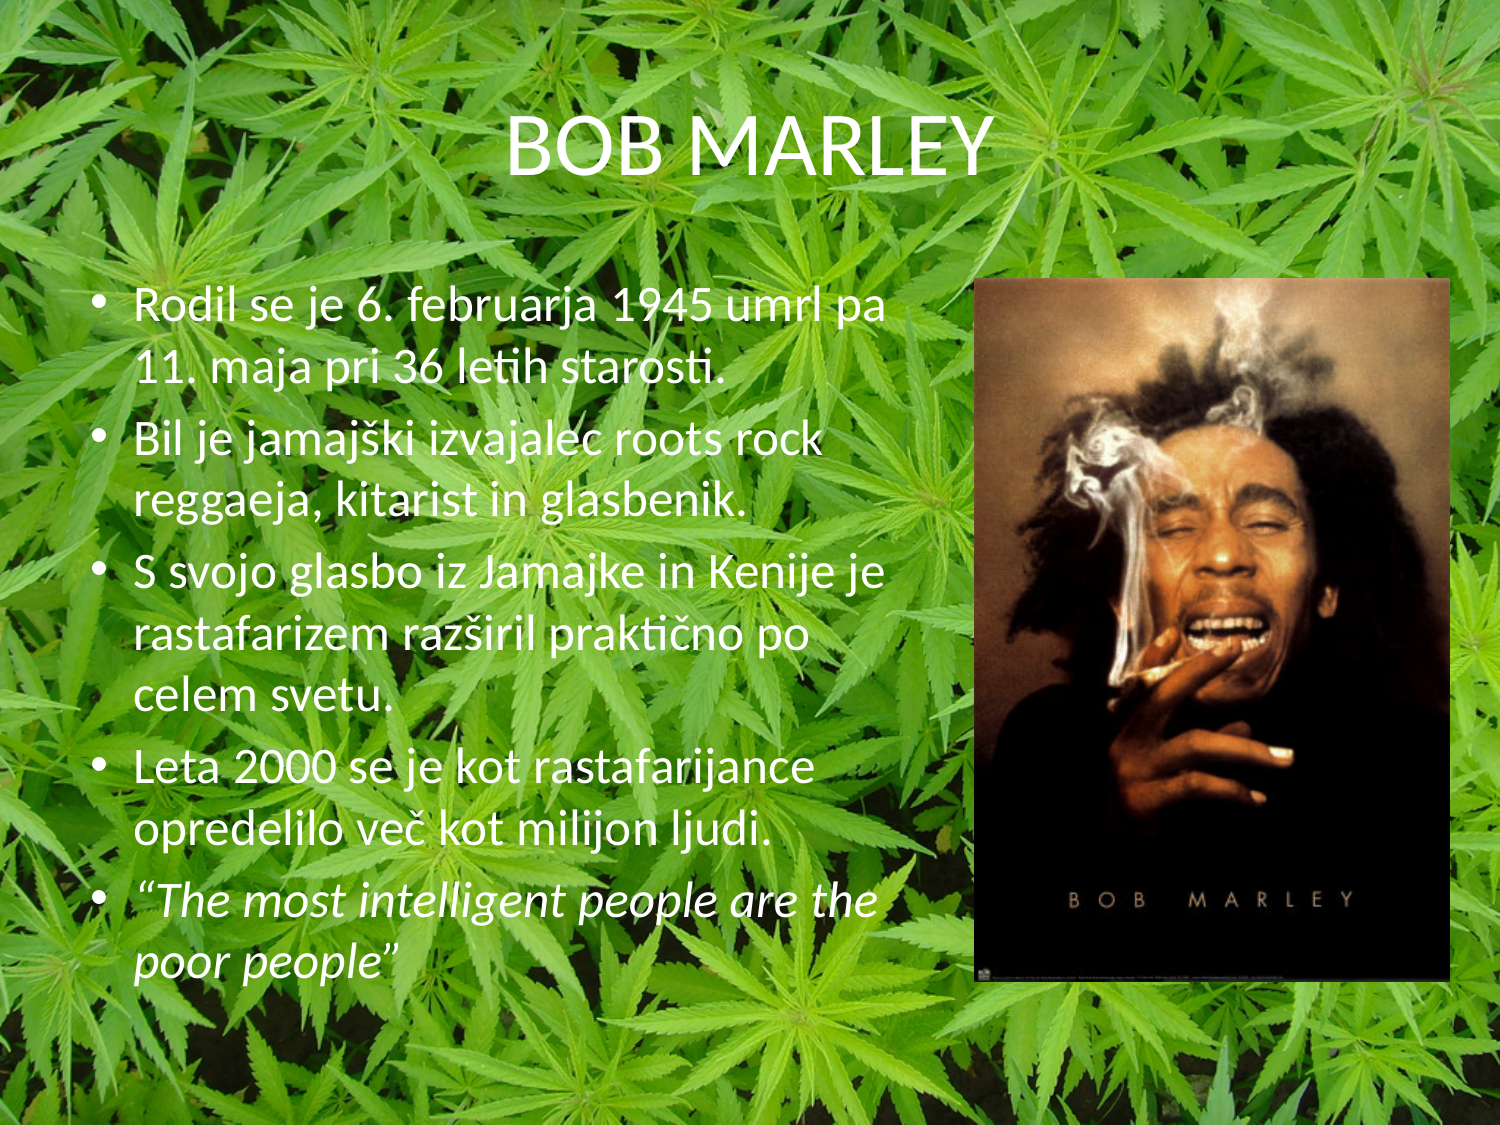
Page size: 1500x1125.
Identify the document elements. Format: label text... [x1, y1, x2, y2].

title BOB MARLEY [75, 45, 1425, 233]
picture [0, 0, 1500, 1125]
list Rodil se je 6. februarja 1945 umrl pa 11. maja pri 36 letih starosti. Bil je jamajški izvajalec roots rock reggaeja, kitarist in glasbenik. S svojo glasbo iz Jamajke in Kenije je rastafarizem razširil praktično po celem svetu. Leta 2000 se je kot rastafarijance opredelilo več kot milijon ljudi. “The most intelligent people are the poor people” [75, 262, 951, 1005]
